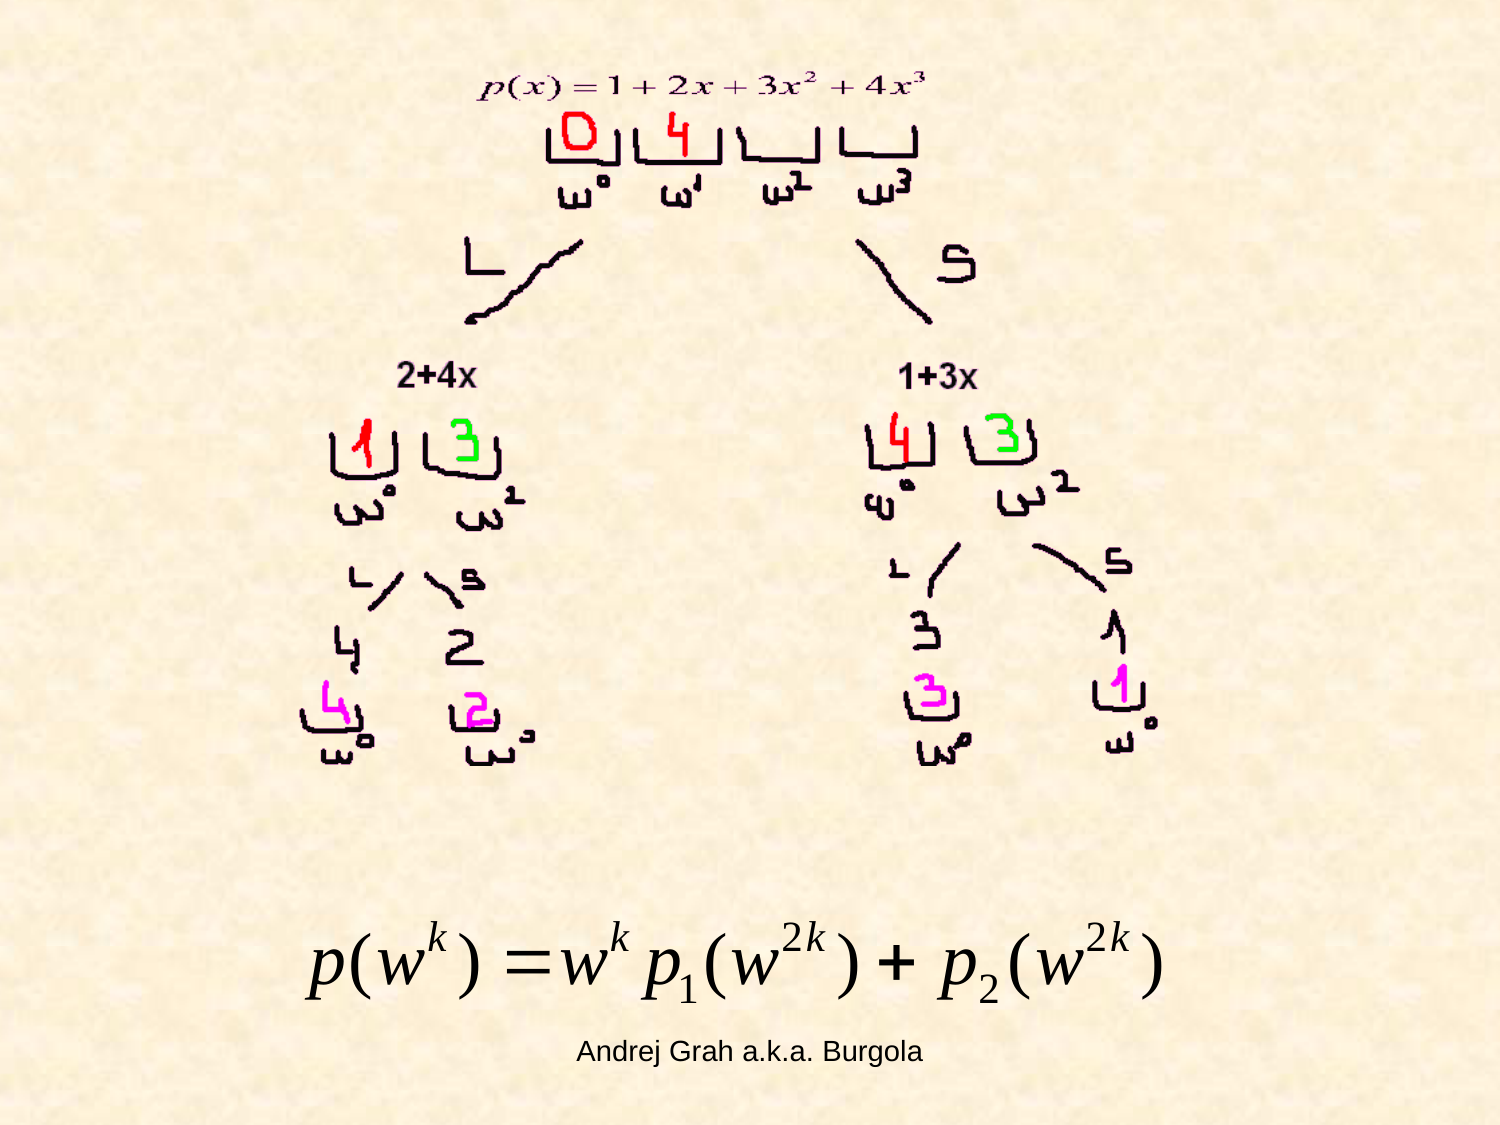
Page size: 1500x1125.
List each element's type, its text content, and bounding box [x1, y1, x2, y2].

chart [289, 904, 1176, 1016]
text_box Andrej Grah a.k.a. Burgola [512, 1024, 988, 1103]
picture [0, 0, 1500, 1125]
